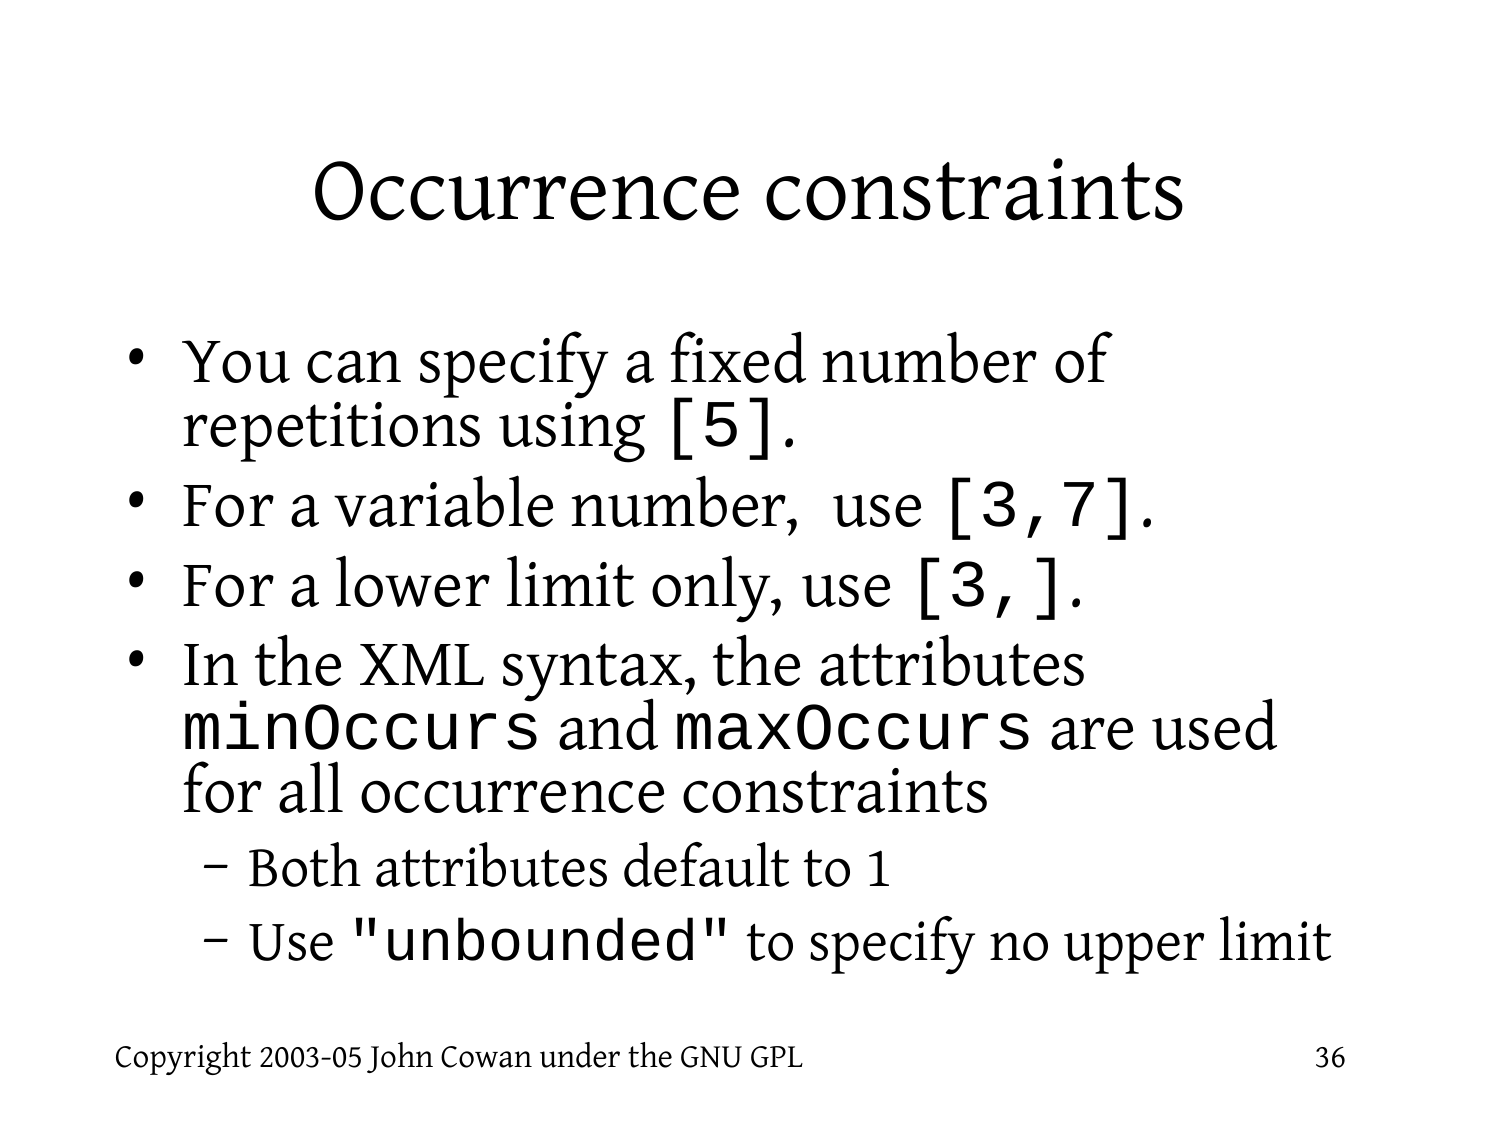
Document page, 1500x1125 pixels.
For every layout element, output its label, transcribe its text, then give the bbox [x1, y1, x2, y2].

title Occurrence constraints [112, 99, 1388, 288]
list You can specify a fixed number of repetitions using [5]. For a variable number, use [3,7]. For a lower limit only, use [3,]. In the XML syntax, the attributes minOccurs and maxOccurs are used for all occurrence constraints Both attributes default to 1 Use "unbounded" to specify no upper limit [112, 324, 1388, 1060]
